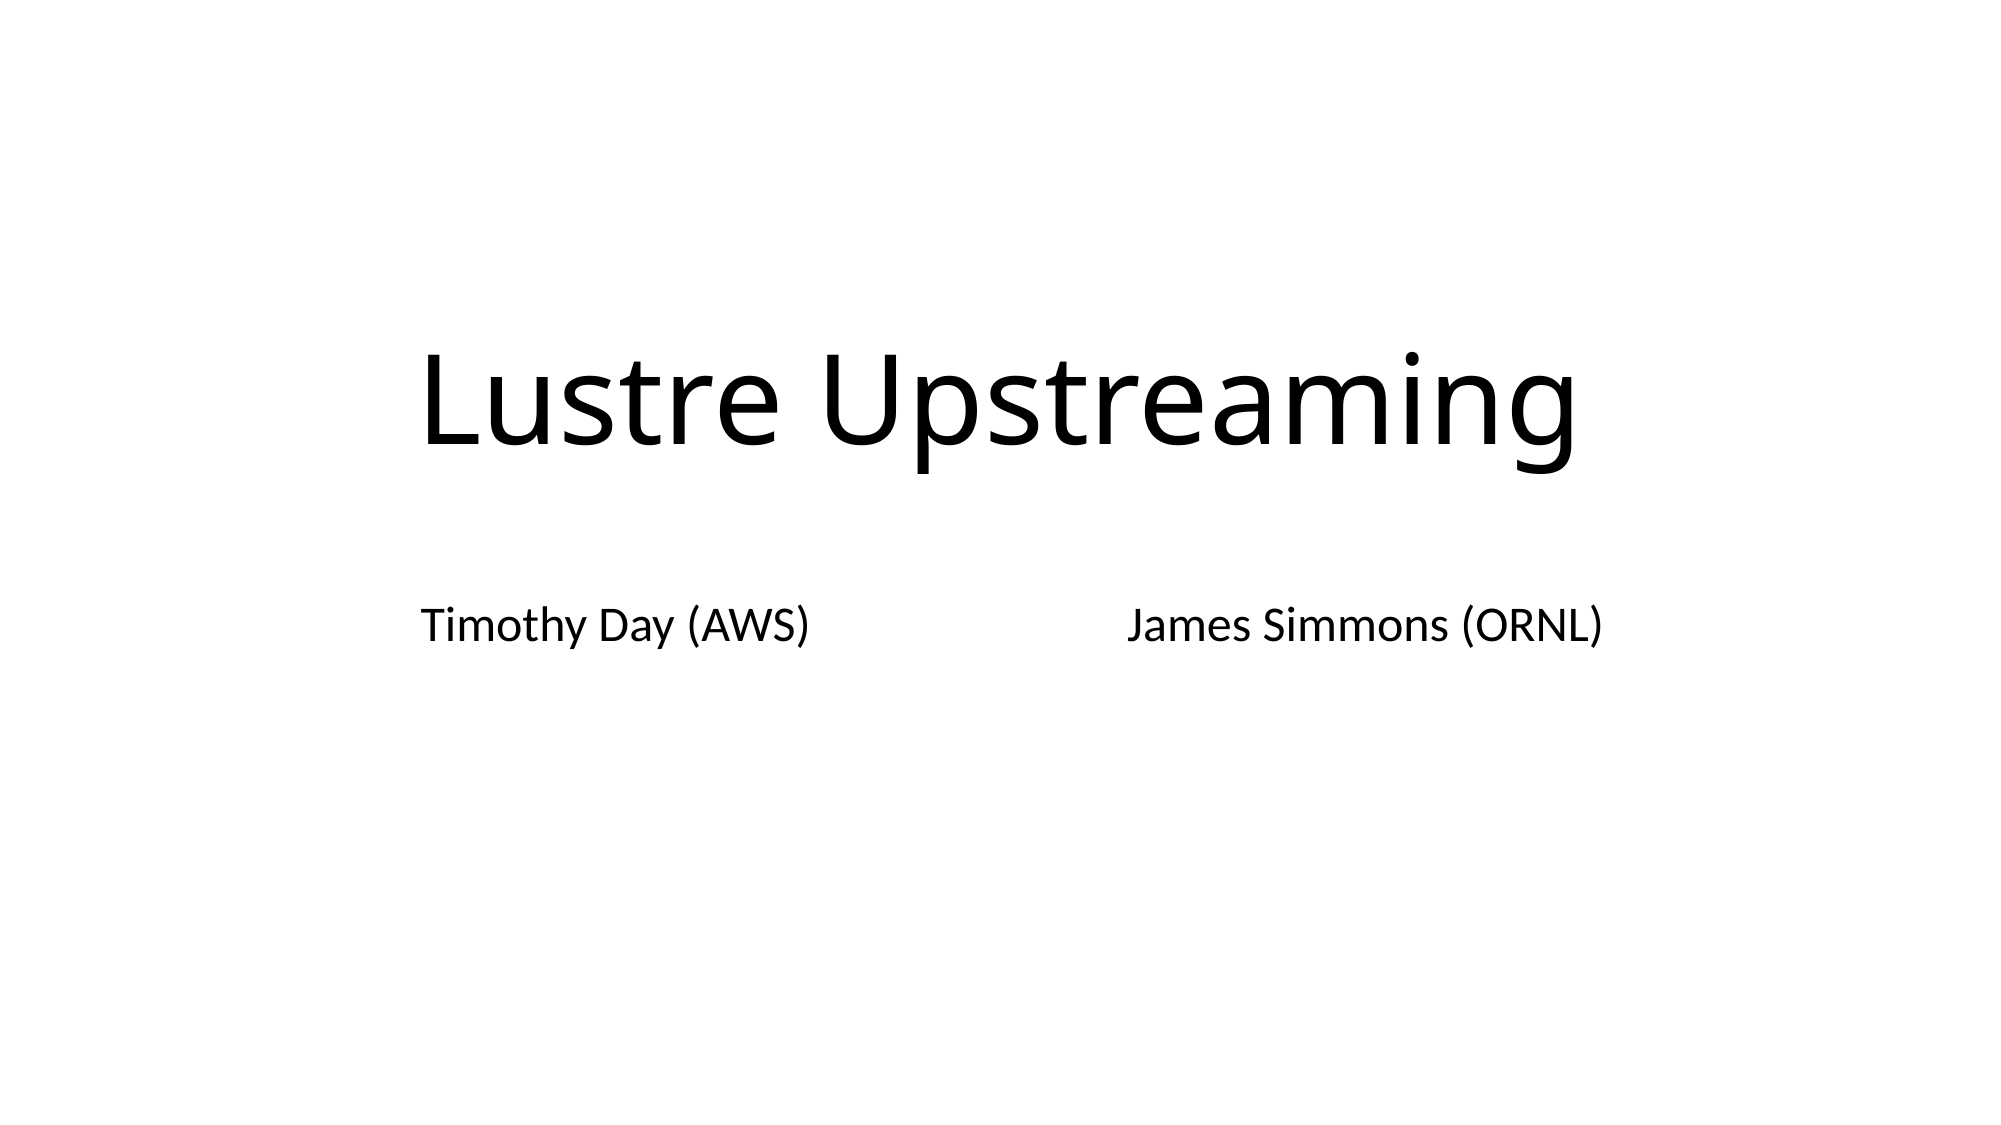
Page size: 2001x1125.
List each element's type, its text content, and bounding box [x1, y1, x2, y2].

text_box James Simmons (ORNL) [999, 590, 1732, 863]
title Lustre Upstreaming [249, 184, 1750, 480]
subtitle Timothy Day (AWS) [249, 590, 982, 863]
